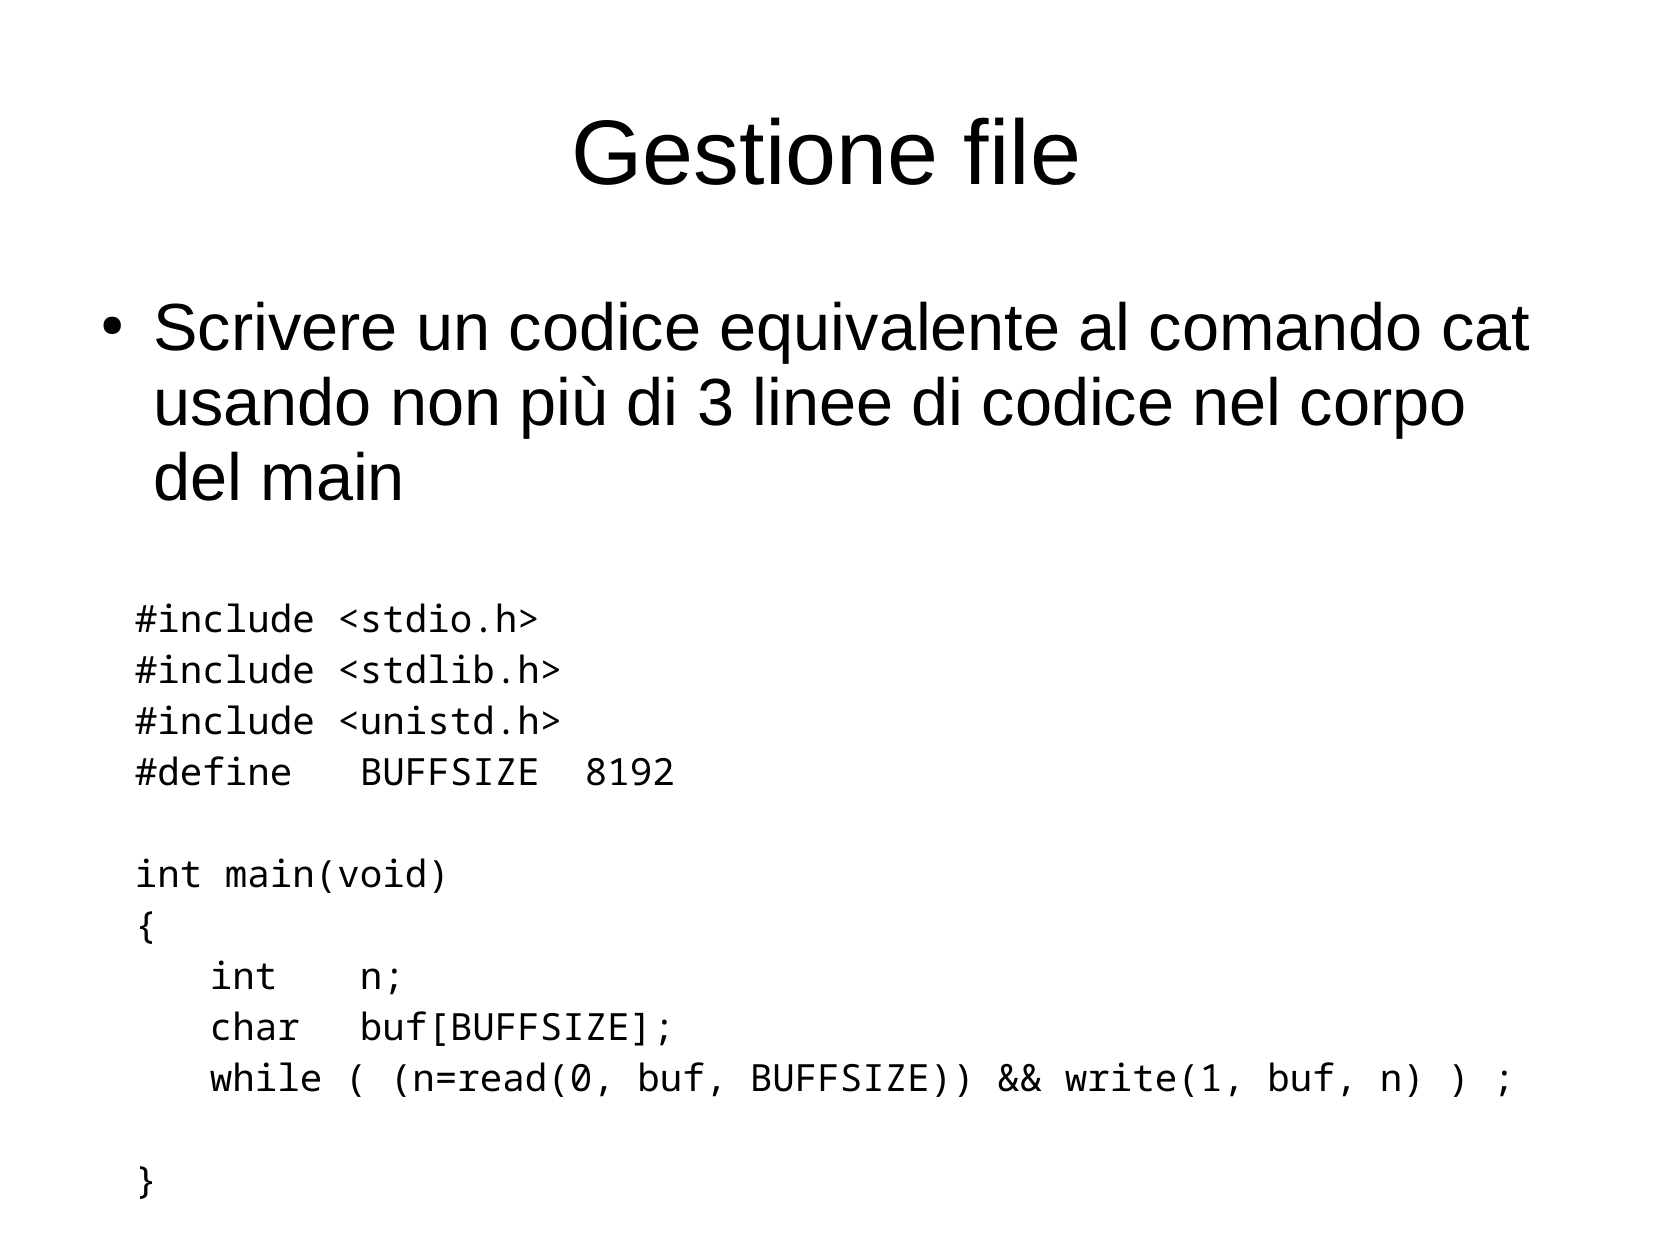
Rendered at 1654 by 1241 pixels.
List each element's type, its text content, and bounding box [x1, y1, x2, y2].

list Scrivere un codice equivalente al comando cat usando non più di 3 linee di codice nel corpo del main [82, 290, 1538, 1010]
text_box #include <stdio.h> #include <stdlib.h> #include <unistd.h> #define BUFFSIZE 8192 int main(void) { int n; char buf[BUFFSIZE]; while ( (n=read(0, buf, BUFFSIZE)) && write(1, buf, n) ) ; } [120, 585, 1538, 1123]
title Gestione file [82, 49, 1571, 257]
